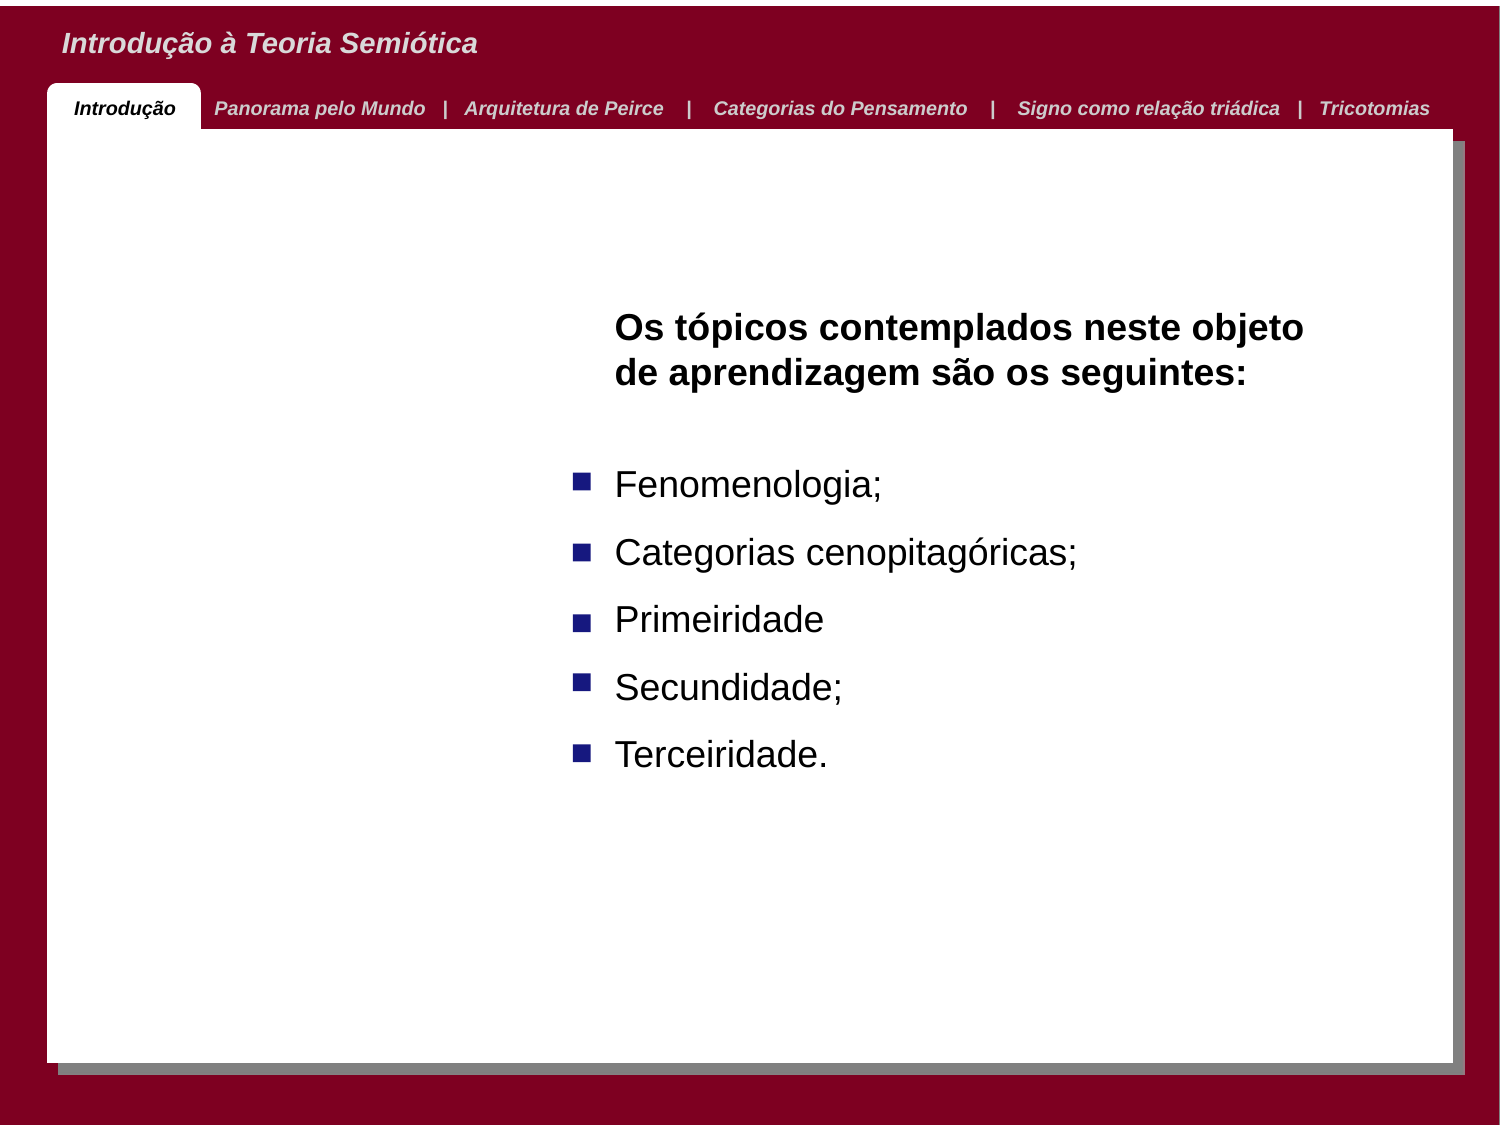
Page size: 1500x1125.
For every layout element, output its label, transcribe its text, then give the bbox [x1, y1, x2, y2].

text_box [572, 614, 591, 633]
text_box [572, 543, 591, 562]
text_box [572, 472, 591, 491]
text_box Os tópicos contemplados neste objeto de aprendizagem são os seguintes: Fenomenologia; Categorias cenopitagóricas; Primeiridade Secundidade; Terceiridade. [599, 295, 1359, 783]
text_box [572, 673, 591, 692]
text_box [572, 744, 591, 763]
